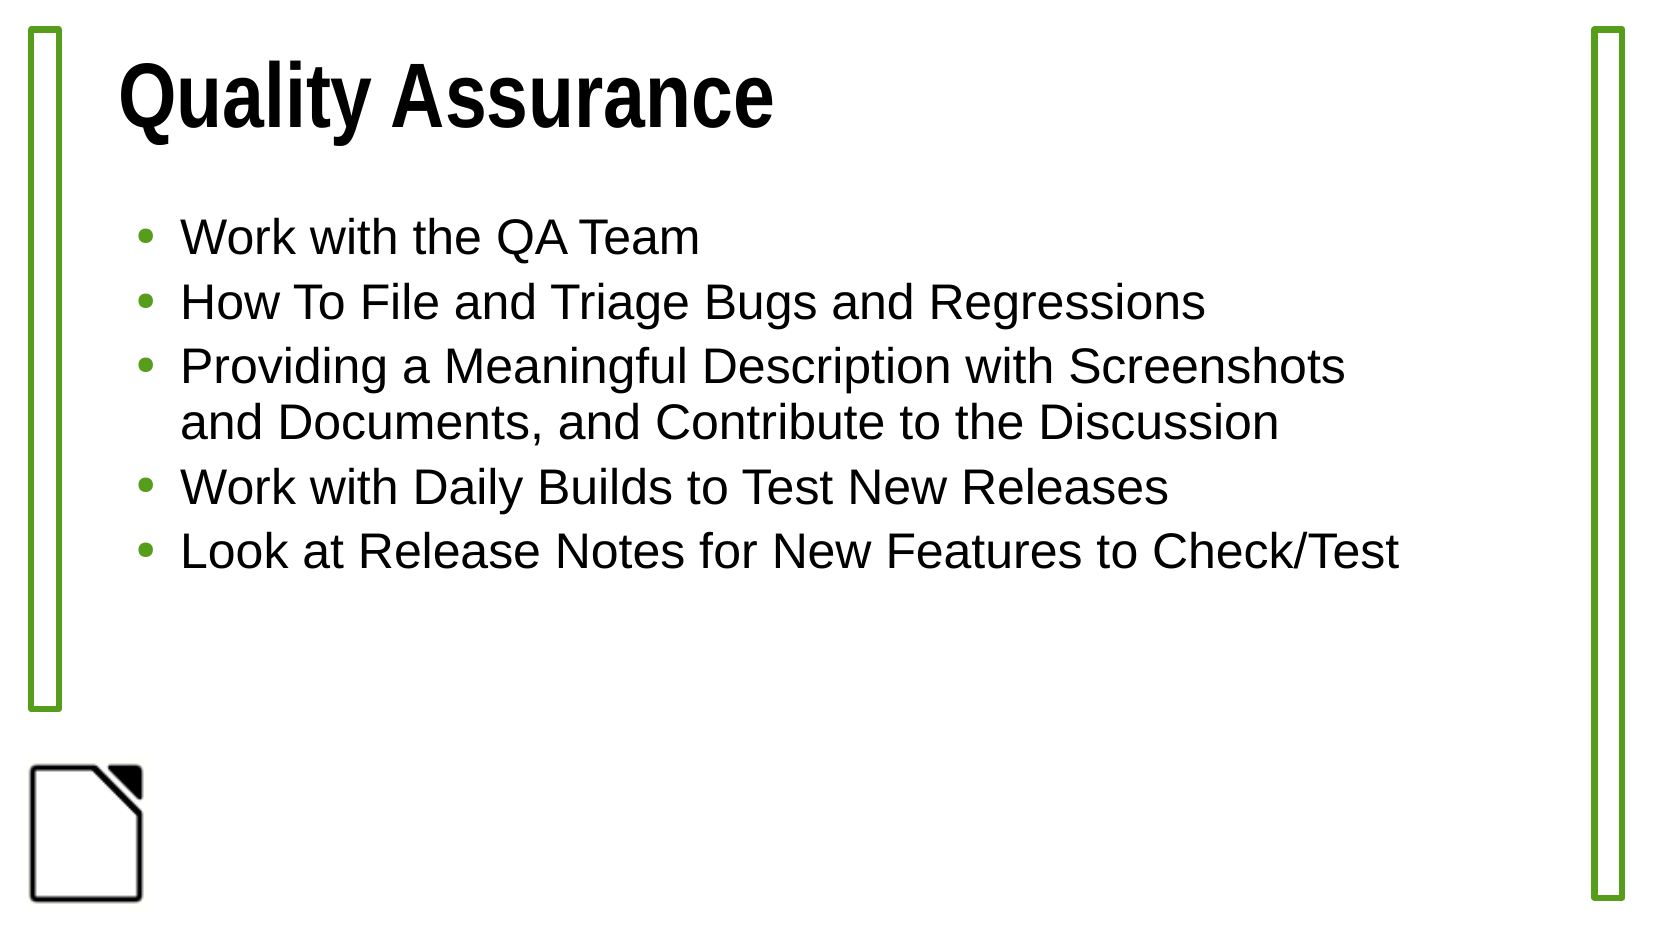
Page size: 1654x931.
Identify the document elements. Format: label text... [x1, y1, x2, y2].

list Work with the QA Team How To File and Triage Bugs and Regressions Providing a Meaningful Description with Screenshots and Documents, and Contribute to the Discussion Work with Daily Builds to Test New Releases Look at Release Notes for New Features to Check/Test [118, 209, 1536, 830]
picture [9, 755, 166, 913]
title Quality Assurance [118, 35, 1536, 154]
